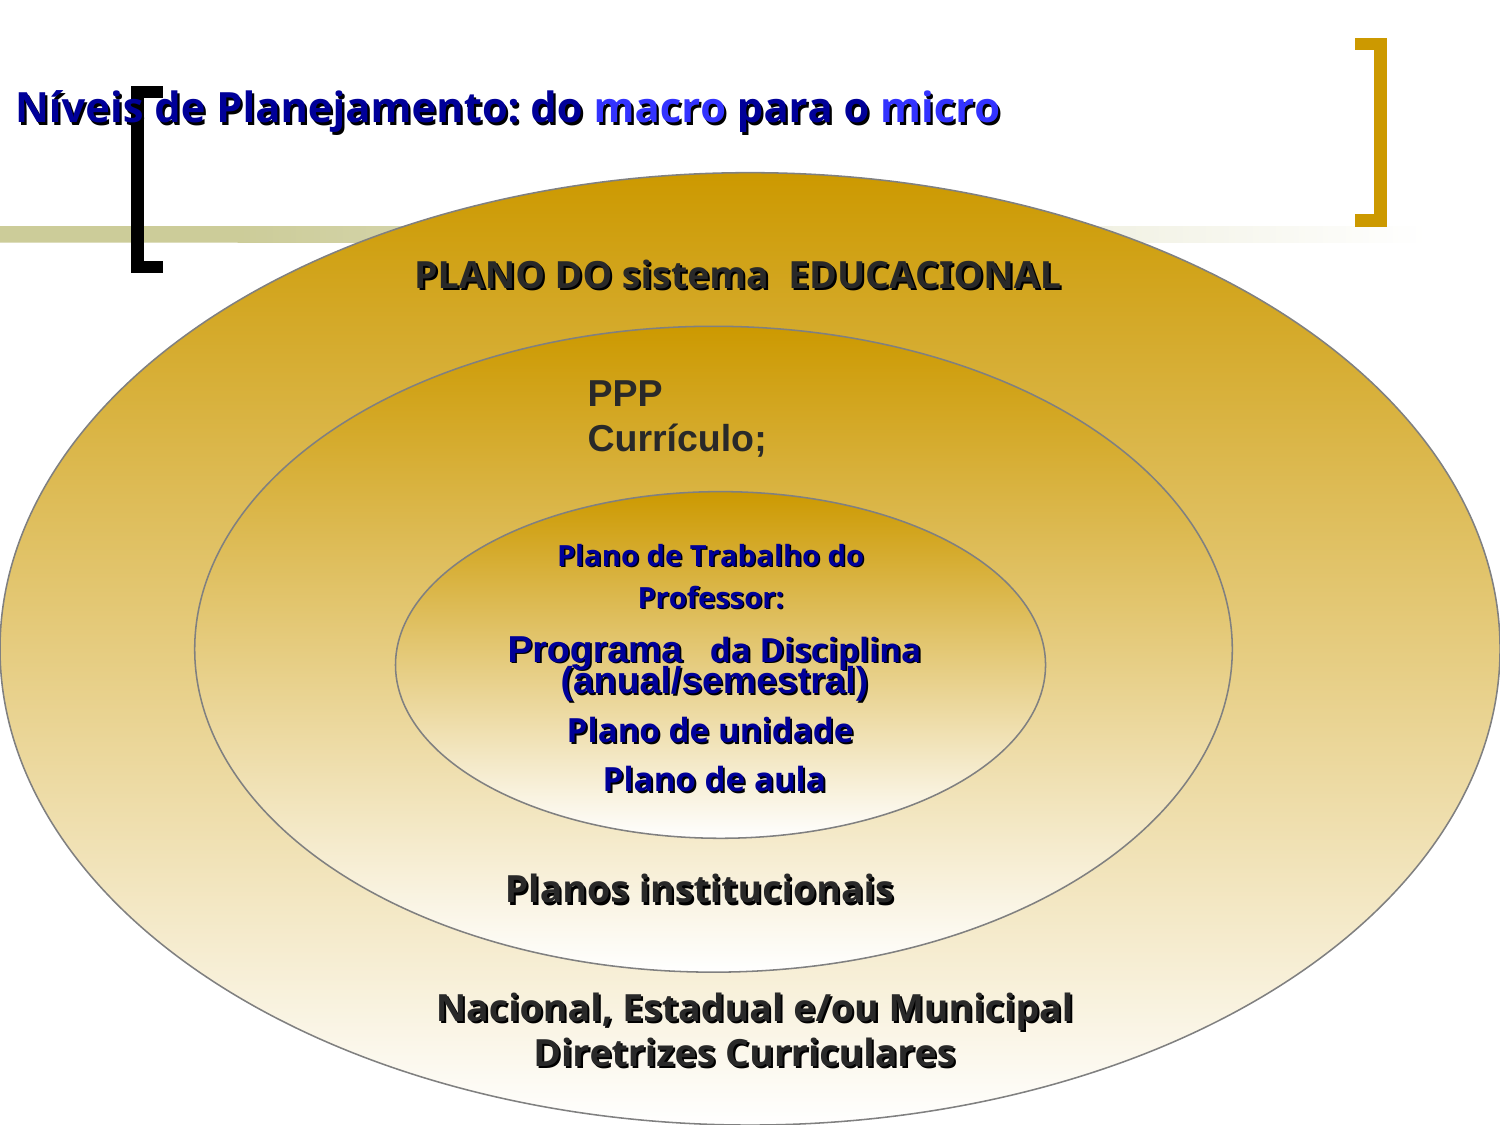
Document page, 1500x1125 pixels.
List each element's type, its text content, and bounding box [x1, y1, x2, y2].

text_box PLANO DO sistema EDUCACIONAL [399, 243, 1077, 304]
text_box Plano de Trabalho do Professor: Programa da Disciplina (anual/semestral) Plano de unidade Plano de aula [442, 538, 987, 866]
text_box Planos institucionais [490, 866, 940, 919]
text_box [438, 1082, 1062, 1125]
text_box Níveis de Planejamento: do macro para o micro [0, 0, 1500, 213]
text_box Nacional, Estadual e/ou Municipal Diretrizes Curriculares [421, 976, 1090, 1082]
text_box PPP Currículo; [572, 361, 857, 468]
text_box [0, 172, 1500, 1077]
